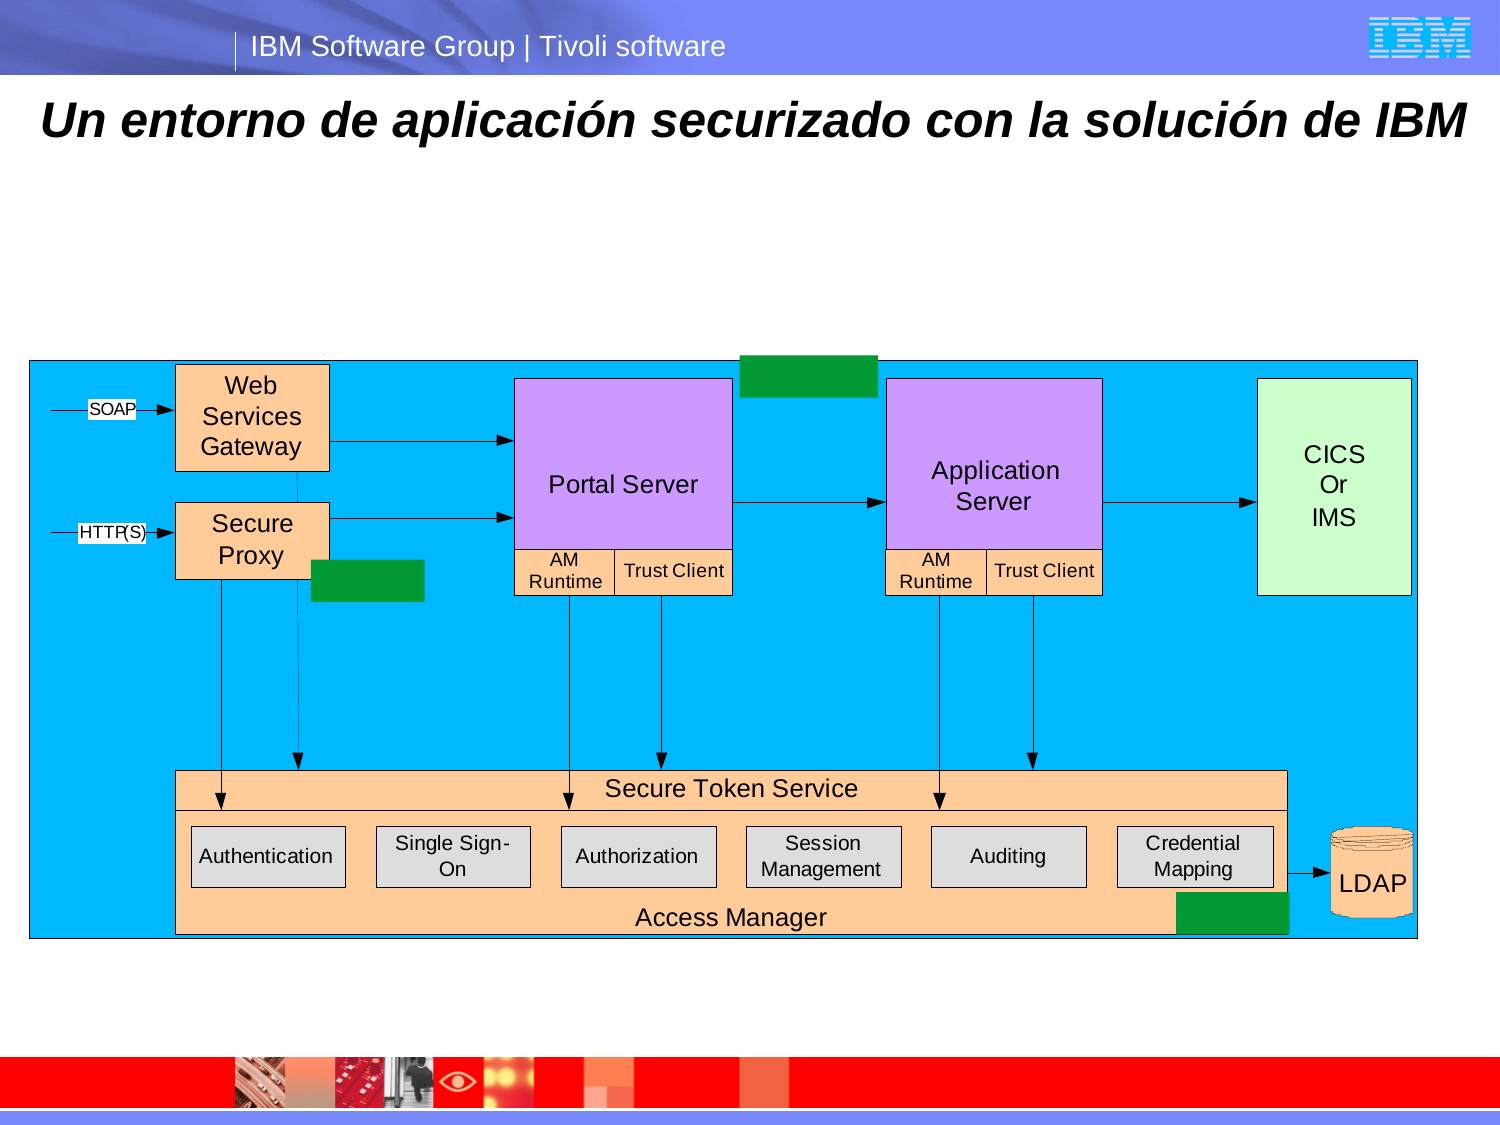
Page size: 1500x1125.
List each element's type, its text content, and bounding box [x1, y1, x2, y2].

text_box TAMeb [1176, 892, 1290, 935]
title Un entorno de aplicación securizado con la solución de IBM [24, 87, 1488, 211]
picture [0, 1057, 1500, 1108]
text_box AppScan [739, 355, 879, 398]
text_box TAMeb [310, 559, 425, 602]
chart [29, 360, 1418, 939]
picture [0, 0, 1500, 75]
